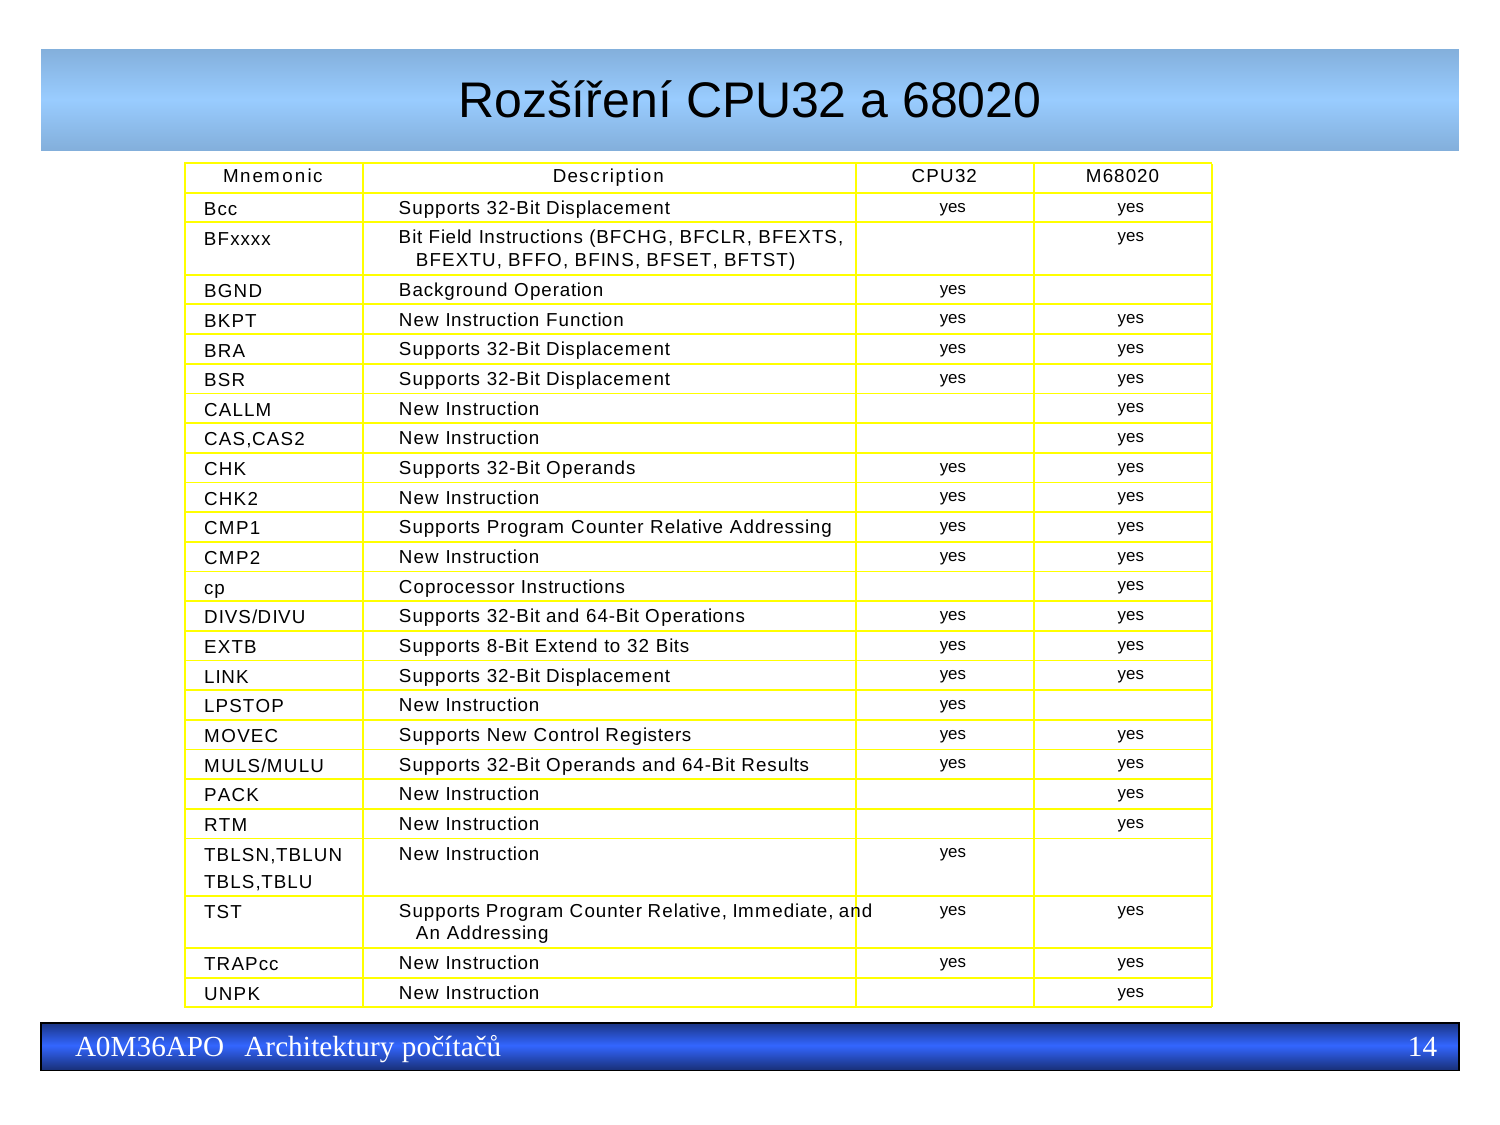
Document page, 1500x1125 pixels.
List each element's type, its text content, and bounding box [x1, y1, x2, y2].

title Rozšíření CPU32 a 68020 [41, 49, 1459, 151]
